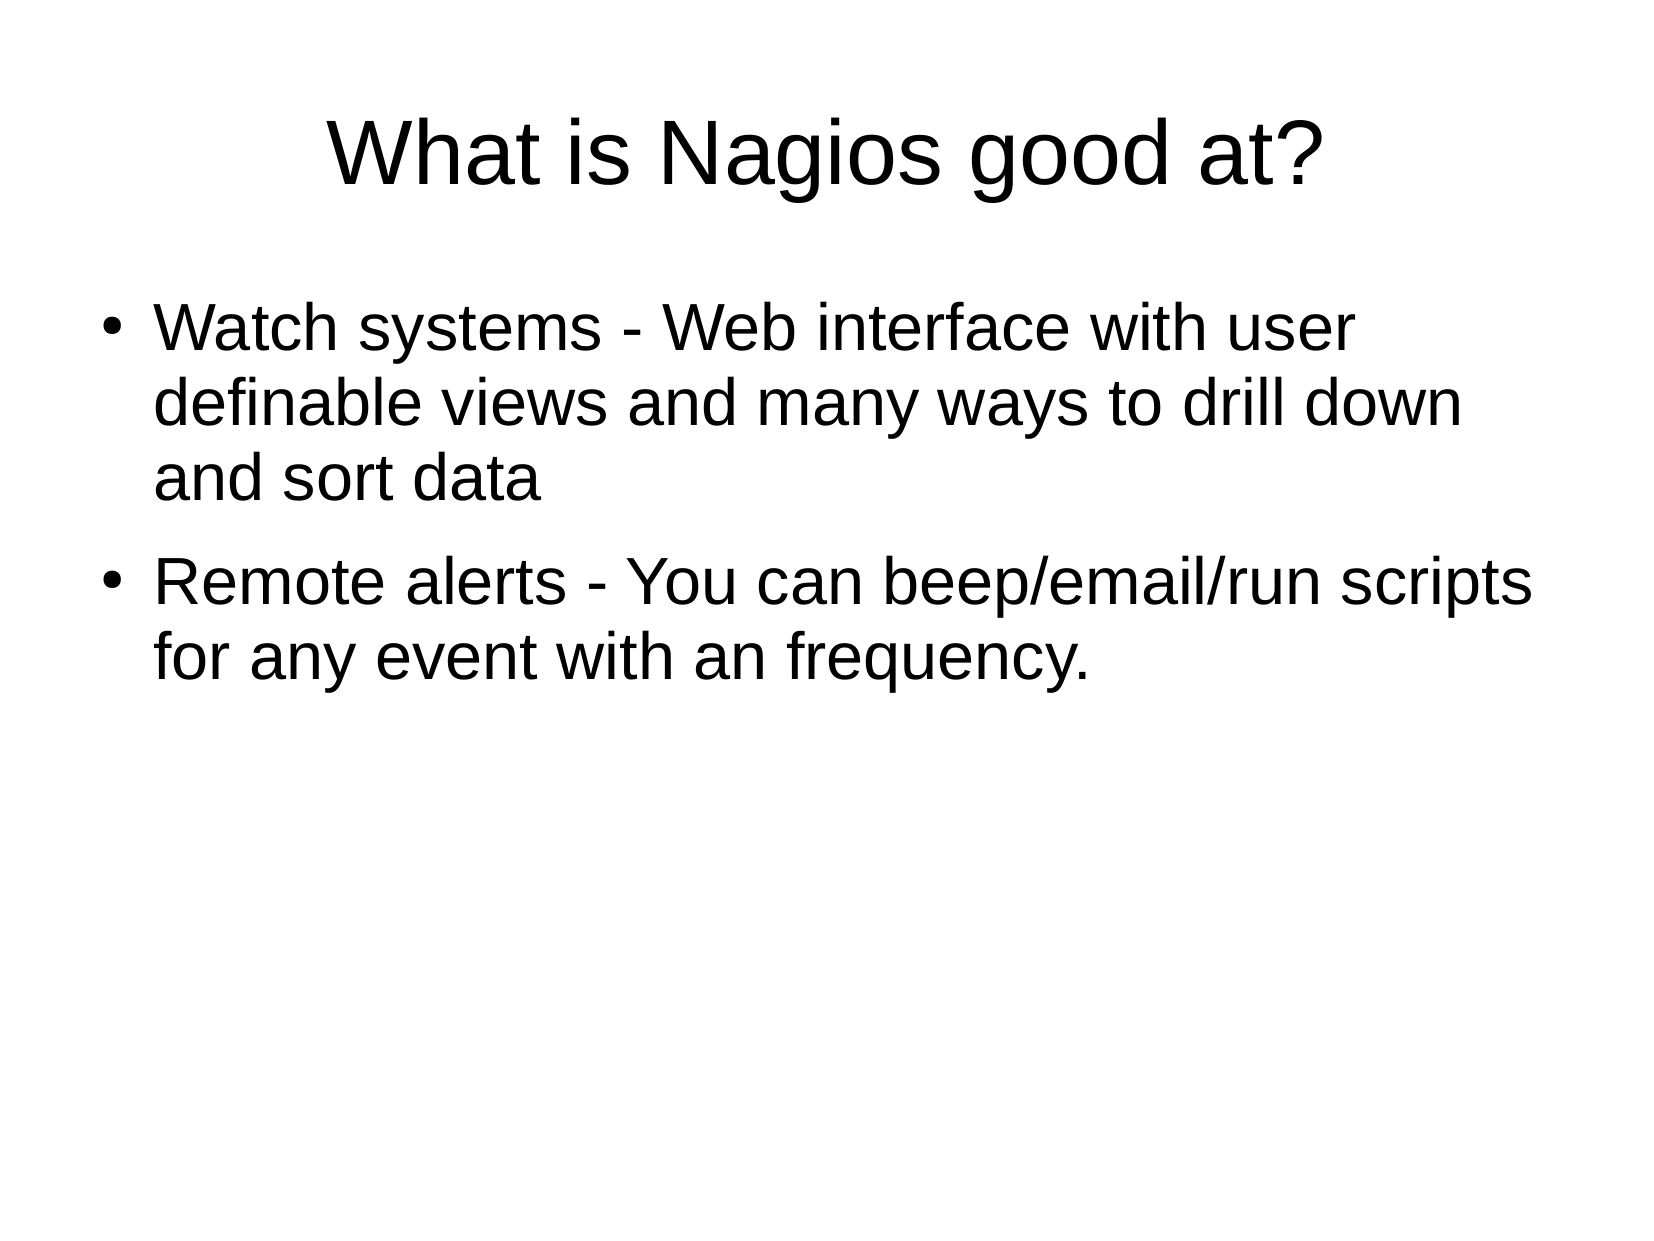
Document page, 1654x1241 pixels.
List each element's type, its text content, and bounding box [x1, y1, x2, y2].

title What is Nagios good at? [82, 49, 1571, 257]
list Watch systems - Web interface with user definable views and many ways to drill down and sort data Remote alerts - You can beep/email/run scripts for any event with an frequency. [82, 290, 1571, 1010]
